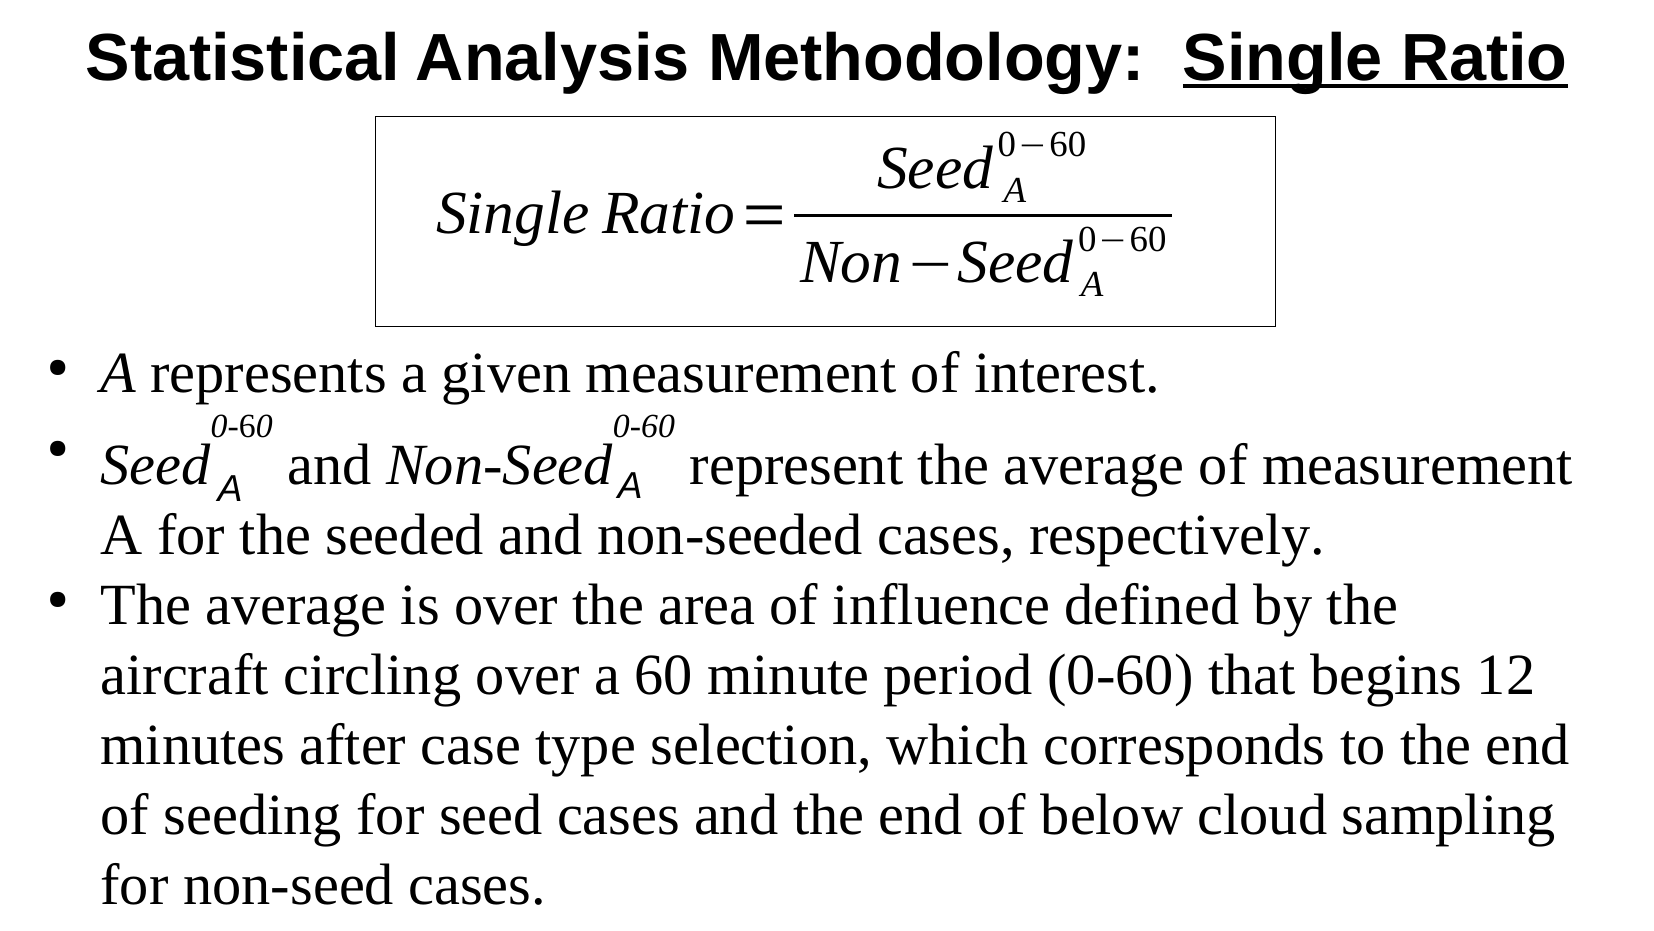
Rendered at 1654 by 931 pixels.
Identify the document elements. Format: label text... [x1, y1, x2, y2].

text_box Statistical Analysis Methodology: Single Ratio [0, 10, 1654, 87]
text_box A [617, 465, 648, 508]
list A represents a given measurement of interest. Seed0-60 and Non-Seed0-60 represent the average of measurement A for the seeded and non-seeded cases, respectively. The average is over the area of influence defined by the aircraft circling over a 60 minute period (0-60) that begins 12 minutes after case type selection, which corresponds to the end of seeding for seed cases and the end of below cloud sampling for non-seed cases. [15, 326, 1591, 918]
text_box A [217, 467, 248, 510]
chart [418, 125, 1189, 306]
